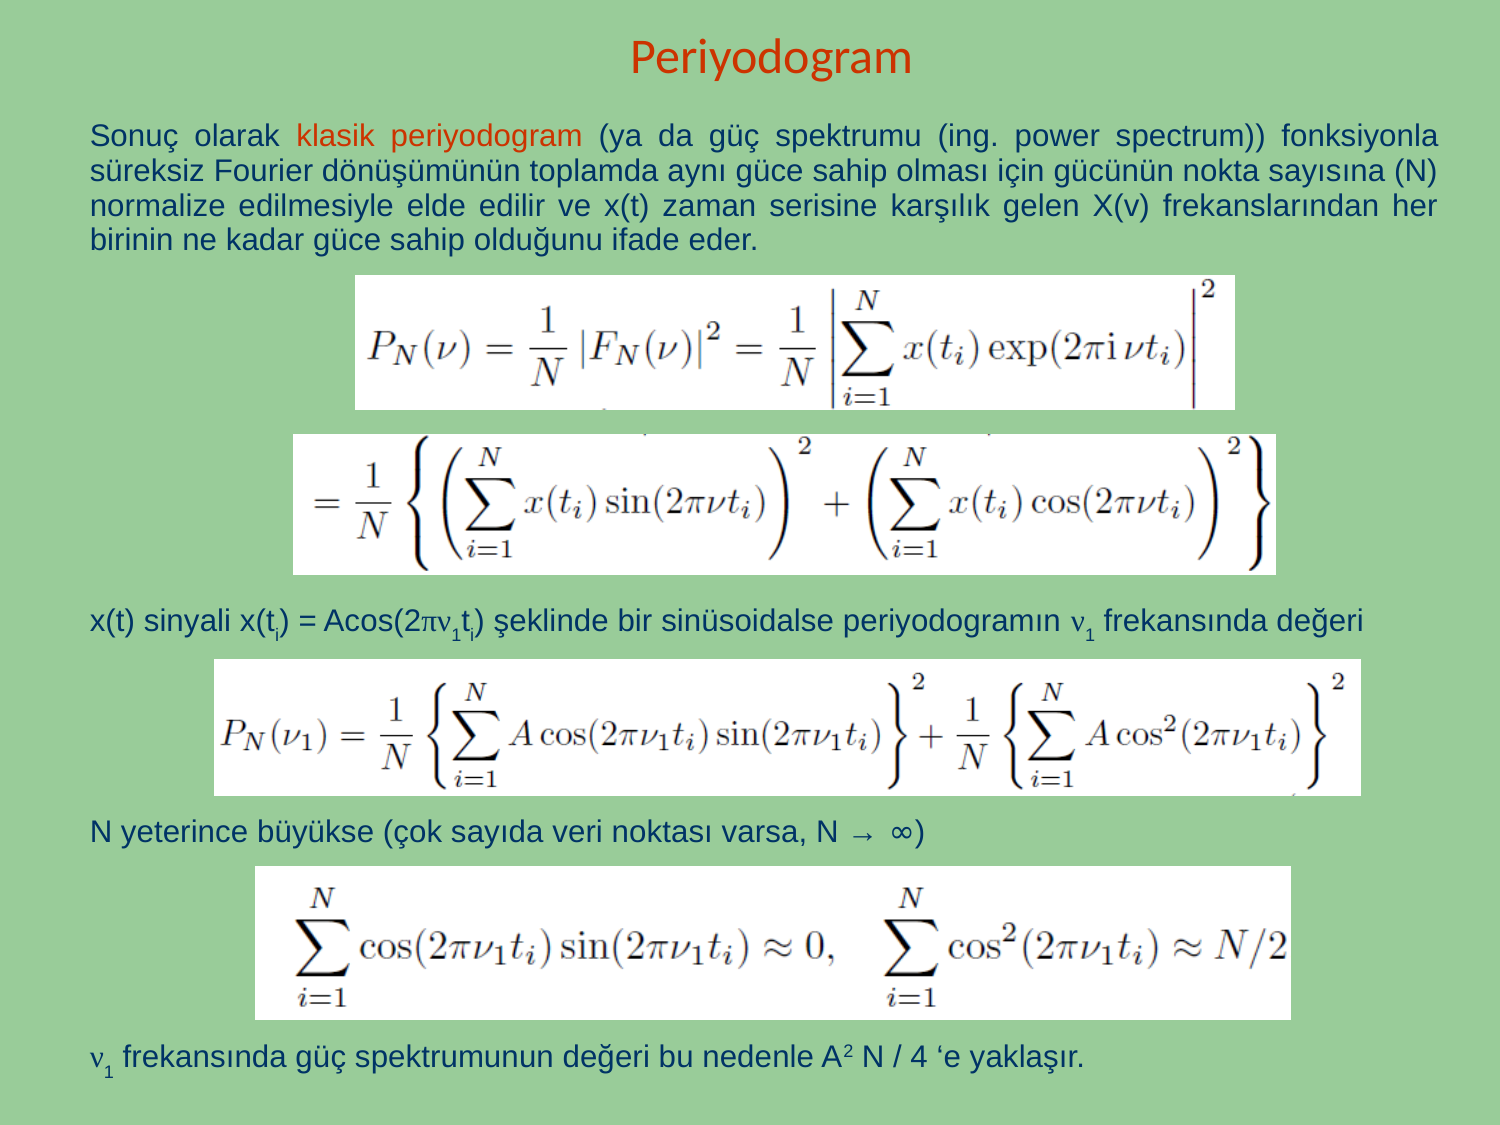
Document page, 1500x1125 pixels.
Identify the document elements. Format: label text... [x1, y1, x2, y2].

title Periyodogram [135, 4, 1410, 111]
text_box N yeterince büyükse (çok sayıda veri noktası varsa, N → ∞) [75, 802, 1456, 867]
text_box Sonuç olarak klasik periyodogram (ya da güç spektrumu (ing. power spectrum)) fonksiyonla süreksiz Fourier dönüşümünün toplamda aynı güce sahip olması için gücünün nokta sayısına (N) normalize edilmesiyle elde edilir ve x(t) zaman serisine karşılık gelen X(v) frekanslarından her birinin ne kadar güce sahip olduğunu ifade eder. [75, 111, 1456, 267]
text_box x(t) sinyali x(ti) = Acos(2πν1ti) şeklinde bir sinüsoidalse periyodogramın ν1 frekansında değeri [75, 595, 1456, 661]
picture [355, 275, 1235, 410]
picture [214, 659, 1361, 796]
picture [255, 866, 1291, 1020]
picture [293, 434, 1276, 575]
text_box ν1 frekansında güç spektrumunun değeri bu nedenle A2 N / 4 ‘e yaklaşır. [75, 1032, 1456, 1098]
